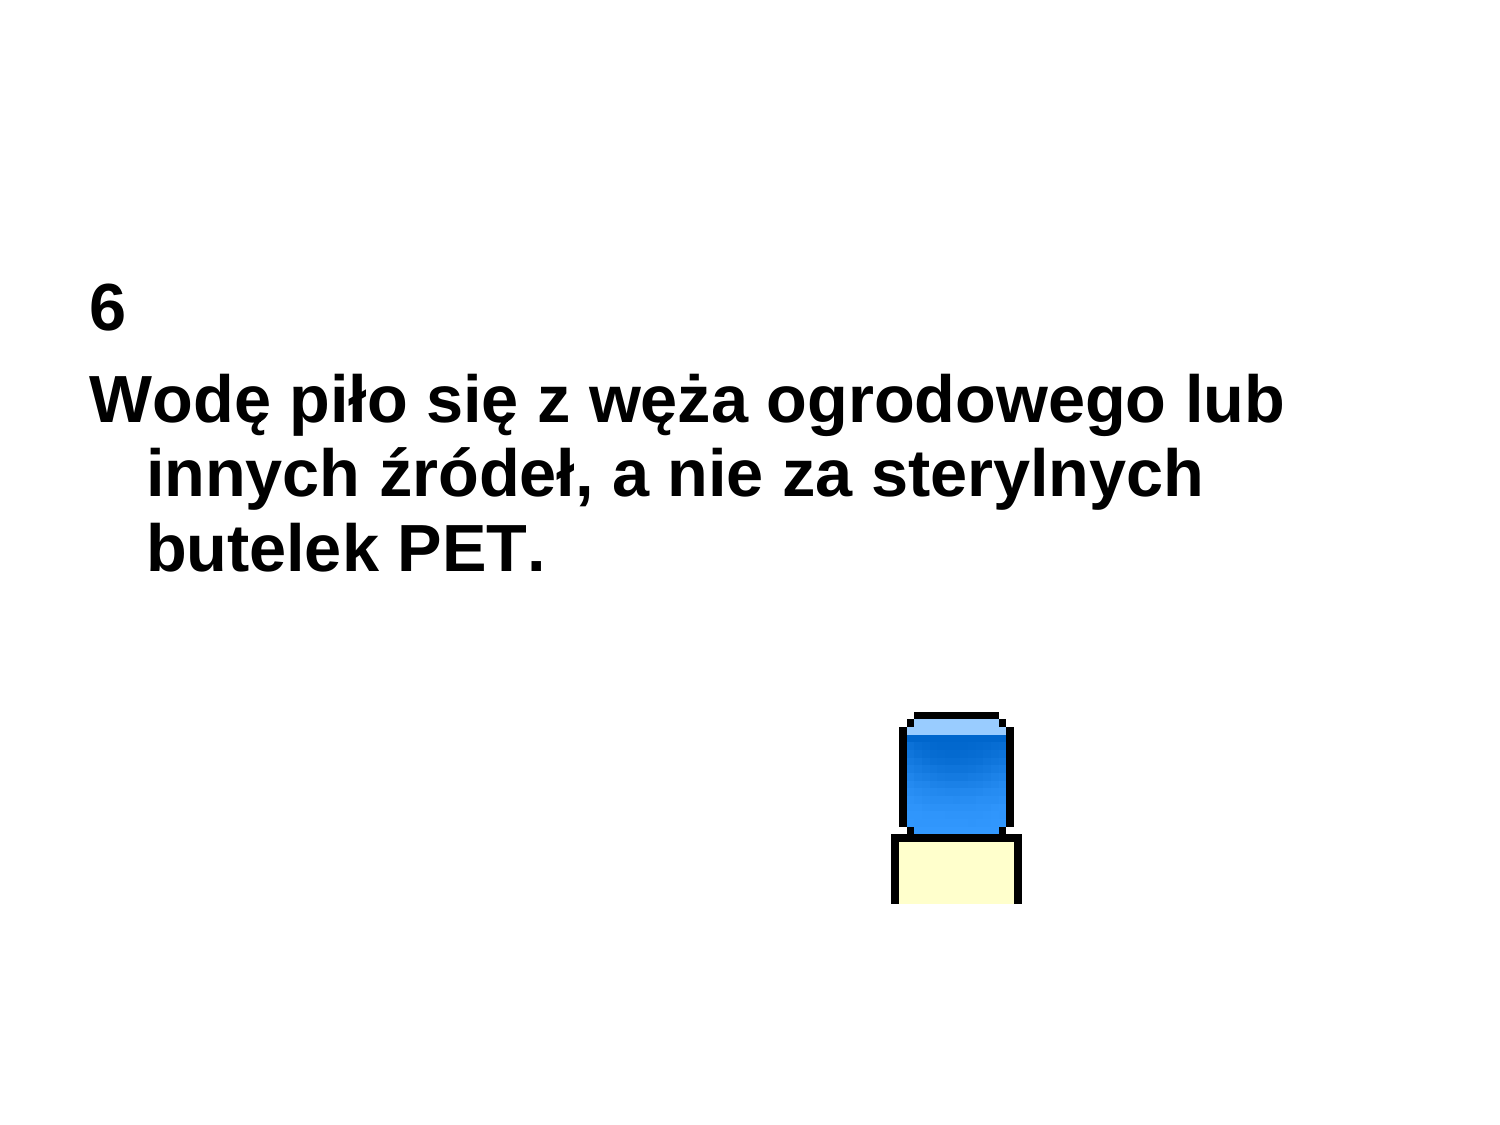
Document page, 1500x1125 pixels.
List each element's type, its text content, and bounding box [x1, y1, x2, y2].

picture [662, 712, 1045, 904]
list 6 Wodę piło się z węża ogrodowego lub innych źródeł, a nie za sterylnych butelek PET. [75, 262, 1426, 1006]
